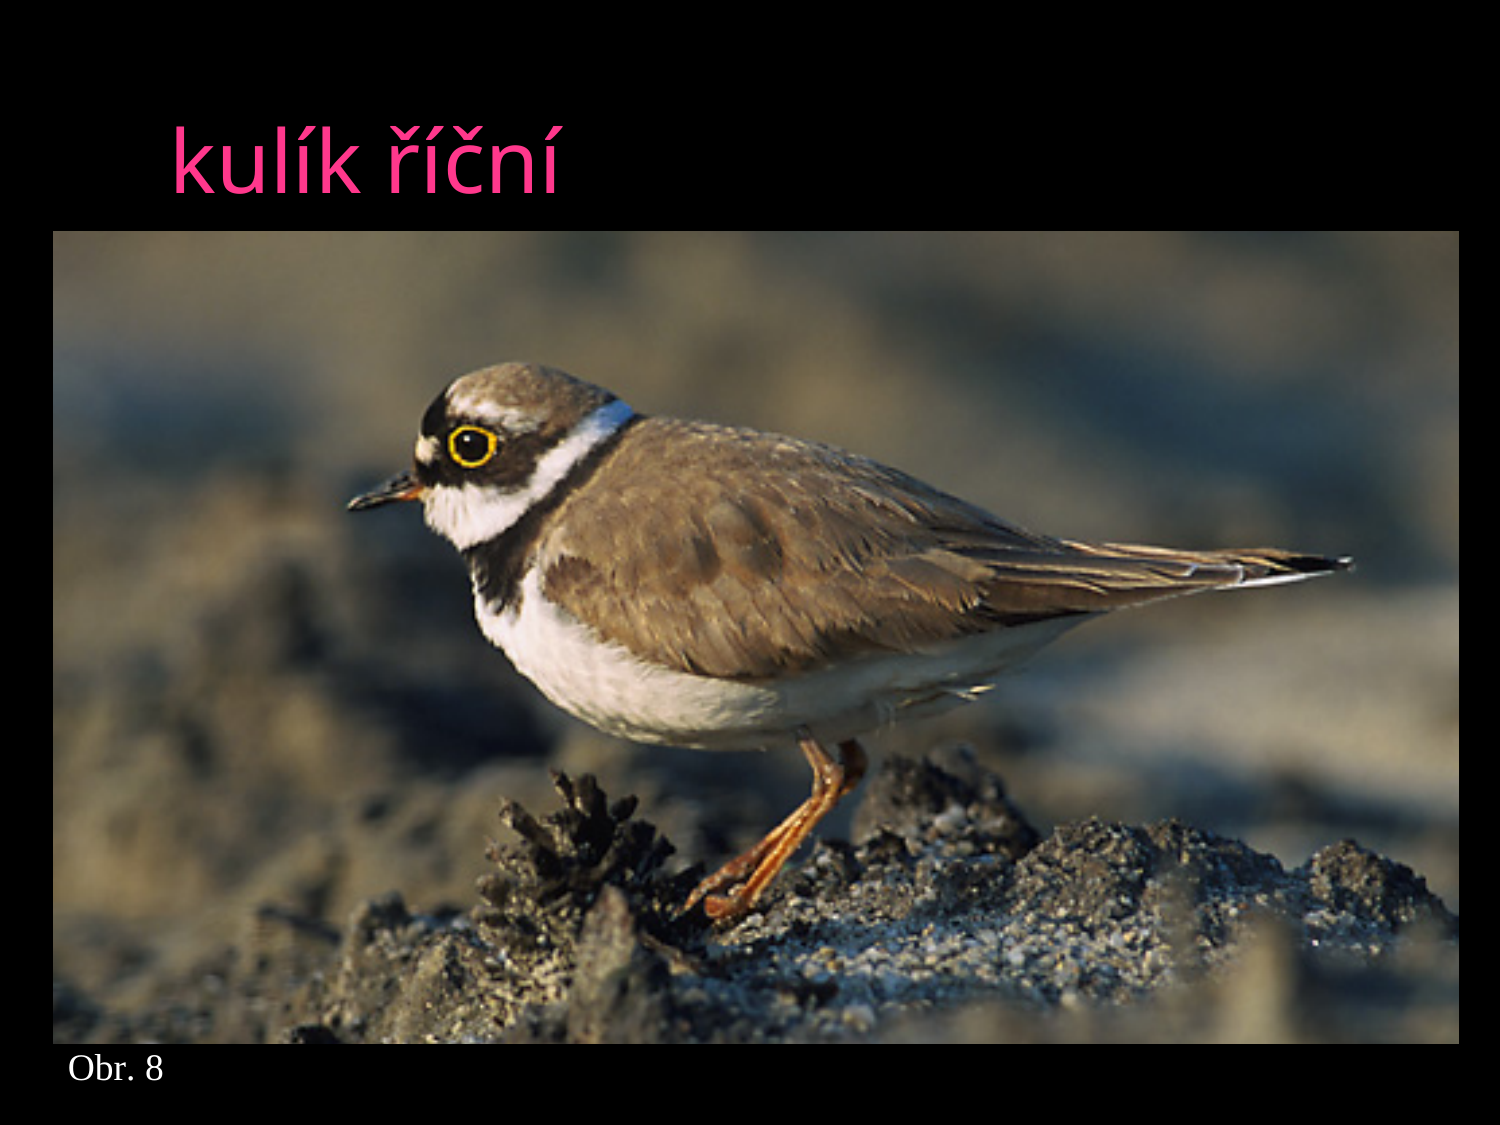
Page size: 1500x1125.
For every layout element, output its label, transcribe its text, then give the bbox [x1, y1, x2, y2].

picture [53, 231, 1459, 1044]
text_box Obr. 8 [53, 1034, 243, 1096]
title kulík říční [75, 43, 1426, 231]
